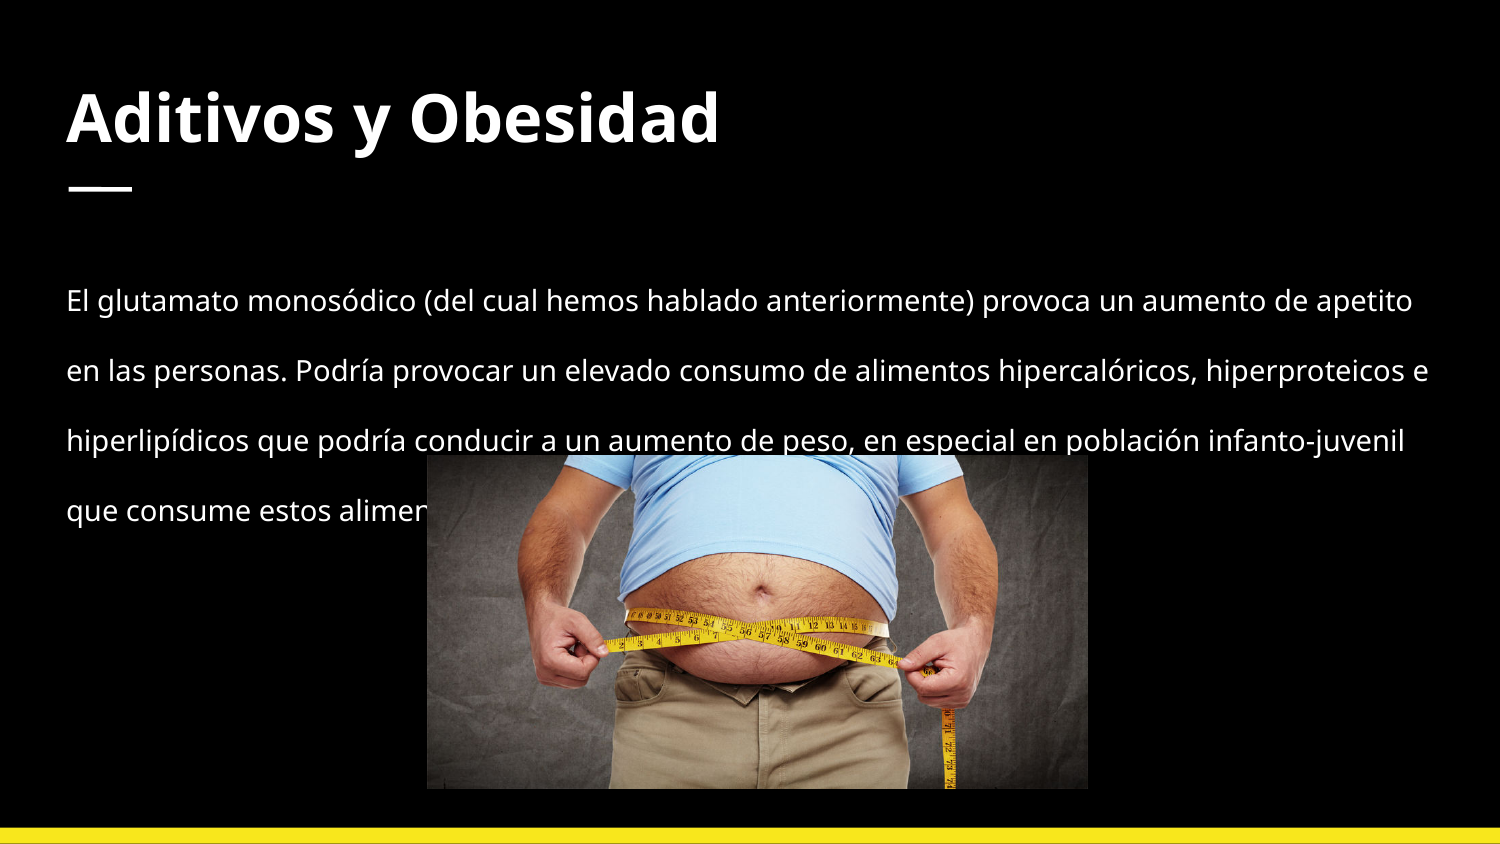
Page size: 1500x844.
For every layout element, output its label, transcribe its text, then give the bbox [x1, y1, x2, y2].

title Aditivos y Obesidad [51, 61, 1449, 167]
list El glutamato monosódico (del cual hemos hablado anteriormente) provoca un aumento de apetito en las personas. Podría provocar un elevado consumo de alimentos hipercalóricos, hiperproteicos e hiperlipídicos que podría conducir a un aumento de peso, en especial en población infanto-juvenil que consume estos alimentos con mayor frecuencia. [51, 232, 1449, 750]
picture [427, 455, 1088, 789]
